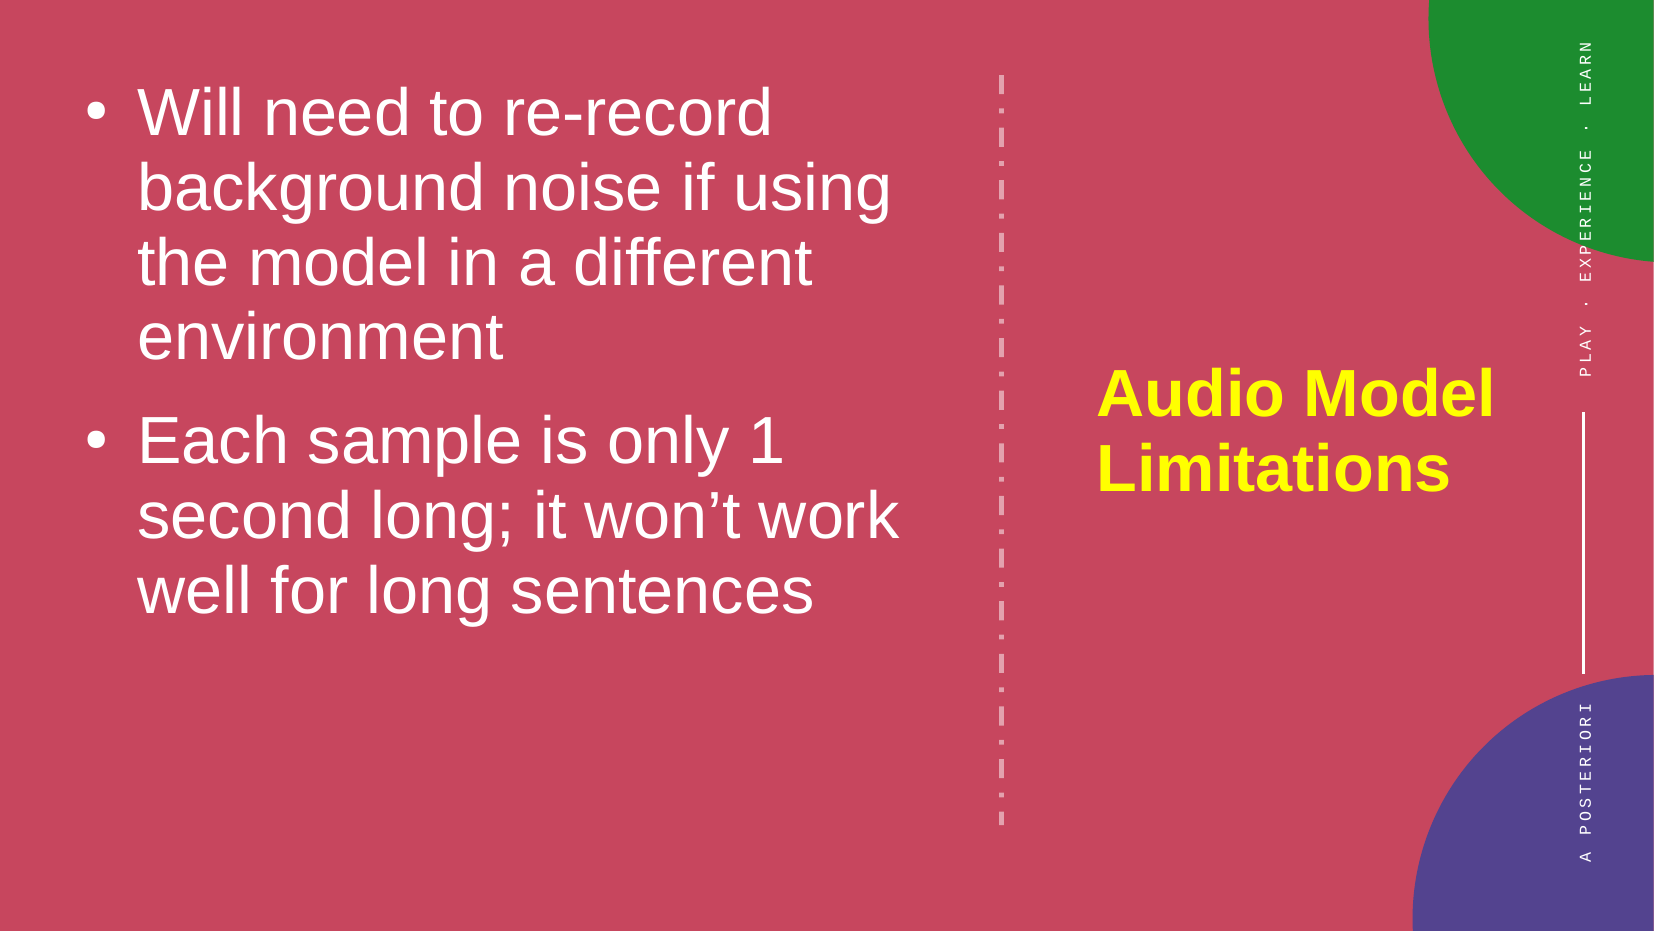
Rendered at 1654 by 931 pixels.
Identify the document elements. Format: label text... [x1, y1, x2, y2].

list Will need to re-record background noise if using the model in a different environment Each sample is only 1 second long; it won’t work well for long sentences [66, 75, 930, 758]
title Audio Model Limitations [1096, 353, 1510, 509]
